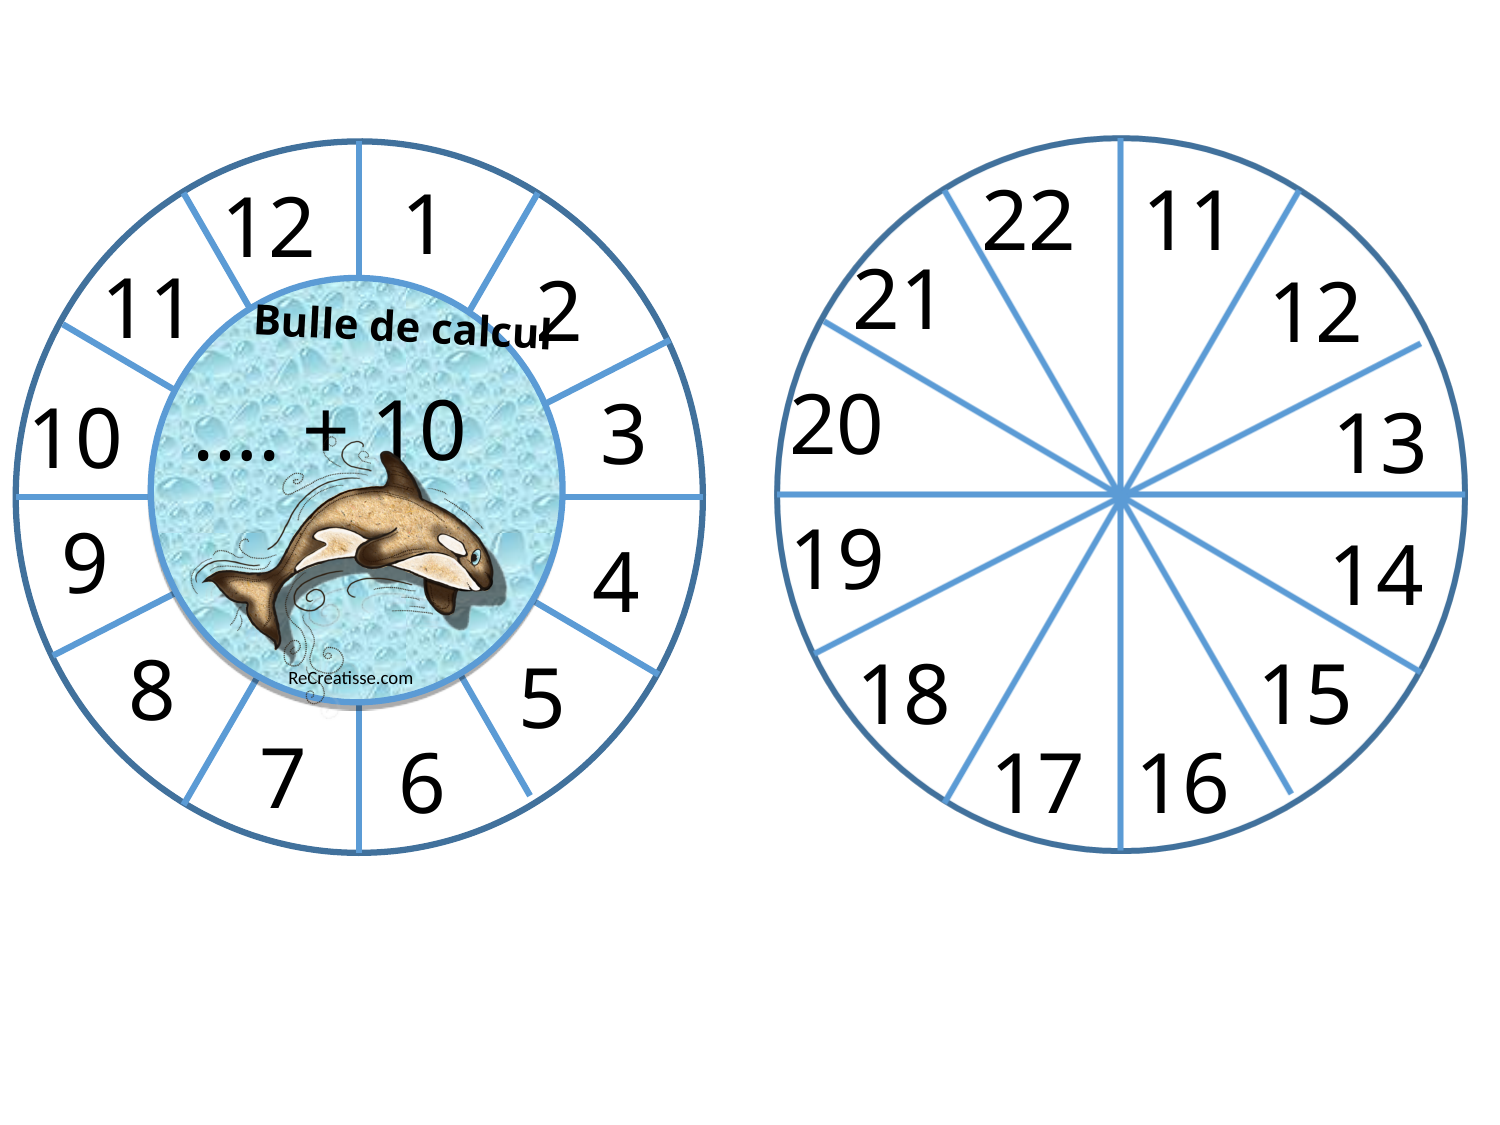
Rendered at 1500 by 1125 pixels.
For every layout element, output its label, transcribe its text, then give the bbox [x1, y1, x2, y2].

text_box [15, 195, 703, 853]
text_box 10 [13, 378, 138, 493]
text_box 1 [386, 164, 464, 279]
text_box 7 [244, 718, 322, 833]
text_box 2 [521, 251, 598, 366]
text_box 11 [1127, 159, 1252, 275]
text_box 14 [1314, 514, 1439, 629]
text_box [231, 141, 535, 296]
text_box 16 [1121, 723, 1246, 838]
text_box 5 [503, 638, 581, 753]
text_box 22 [966, 160, 1091, 275]
picture [774, 135, 1468, 854]
text_box 11 [87, 247, 212, 363]
text_box 15 [1243, 634, 1368, 749]
text_box 3 [585, 374, 663, 489]
text_box 13 [1318, 383, 1443, 498]
text_box 8 [113, 630, 191, 745]
text_box 6 [383, 723, 461, 838]
text_box 12 [206, 167, 331, 282]
picture [176, 402, 519, 747]
text_box ReCreatisse.com [396, 659, 429, 695]
text_box 19 [775, 499, 900, 614]
text_box 21 [838, 238, 963, 354]
text_box 20 [774, 364, 900, 479]
text_box [246, 724, 356, 853]
text_box 12 [1253, 252, 1378, 367]
text_box 18 [841, 634, 966, 749]
text_box 9 [46, 502, 124, 618]
text_box [115, 178, 206, 247]
text_box 17 [975, 723, 1101, 838]
text_box Bulle de calcul [236, 284, 570, 367]
text_box …. + 10 [178, 370, 482, 485]
text_box 4 [578, 521, 656, 636]
